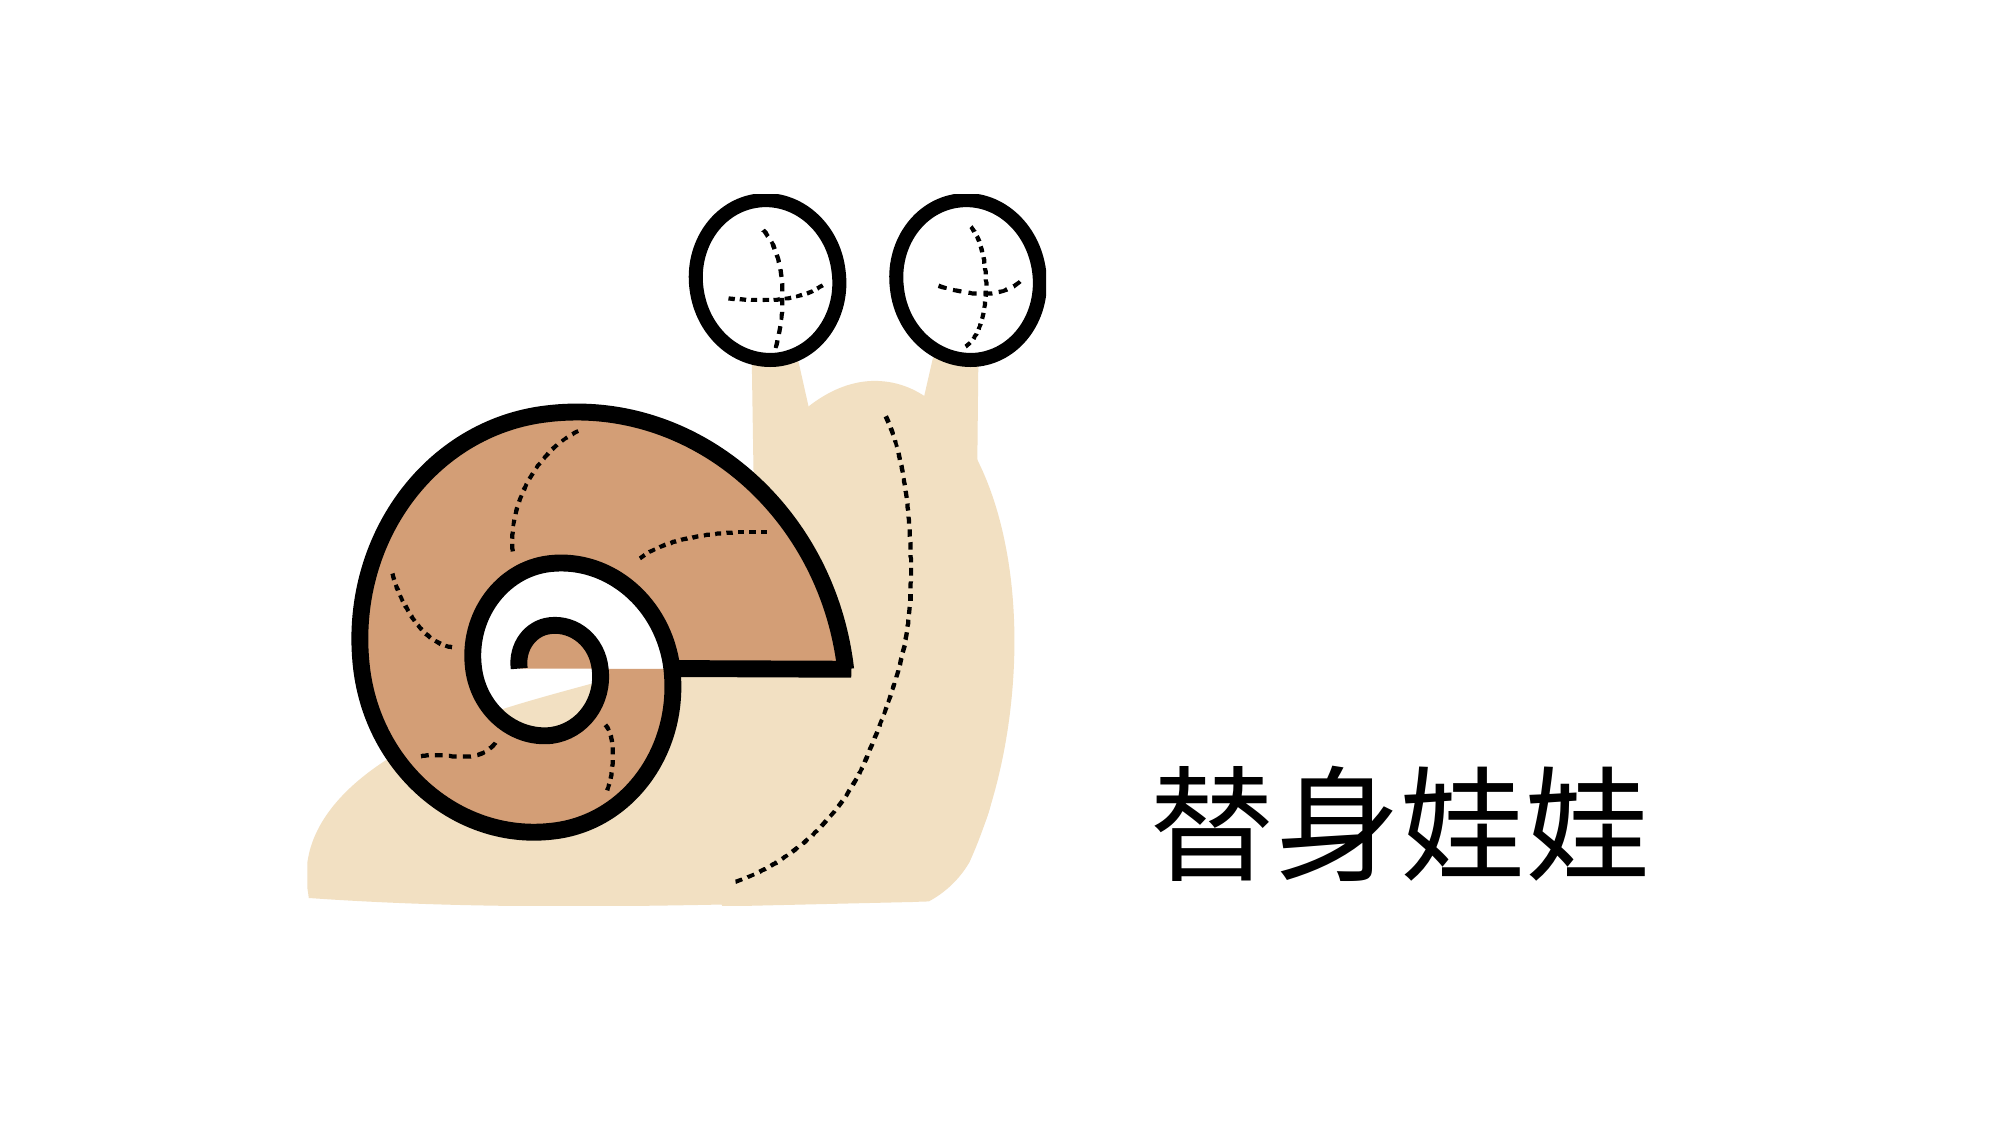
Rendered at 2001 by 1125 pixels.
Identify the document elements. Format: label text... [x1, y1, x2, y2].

text_box 替身娃娃 [1134, 739, 1683, 906]
picture [307, 194, 1047, 906]
